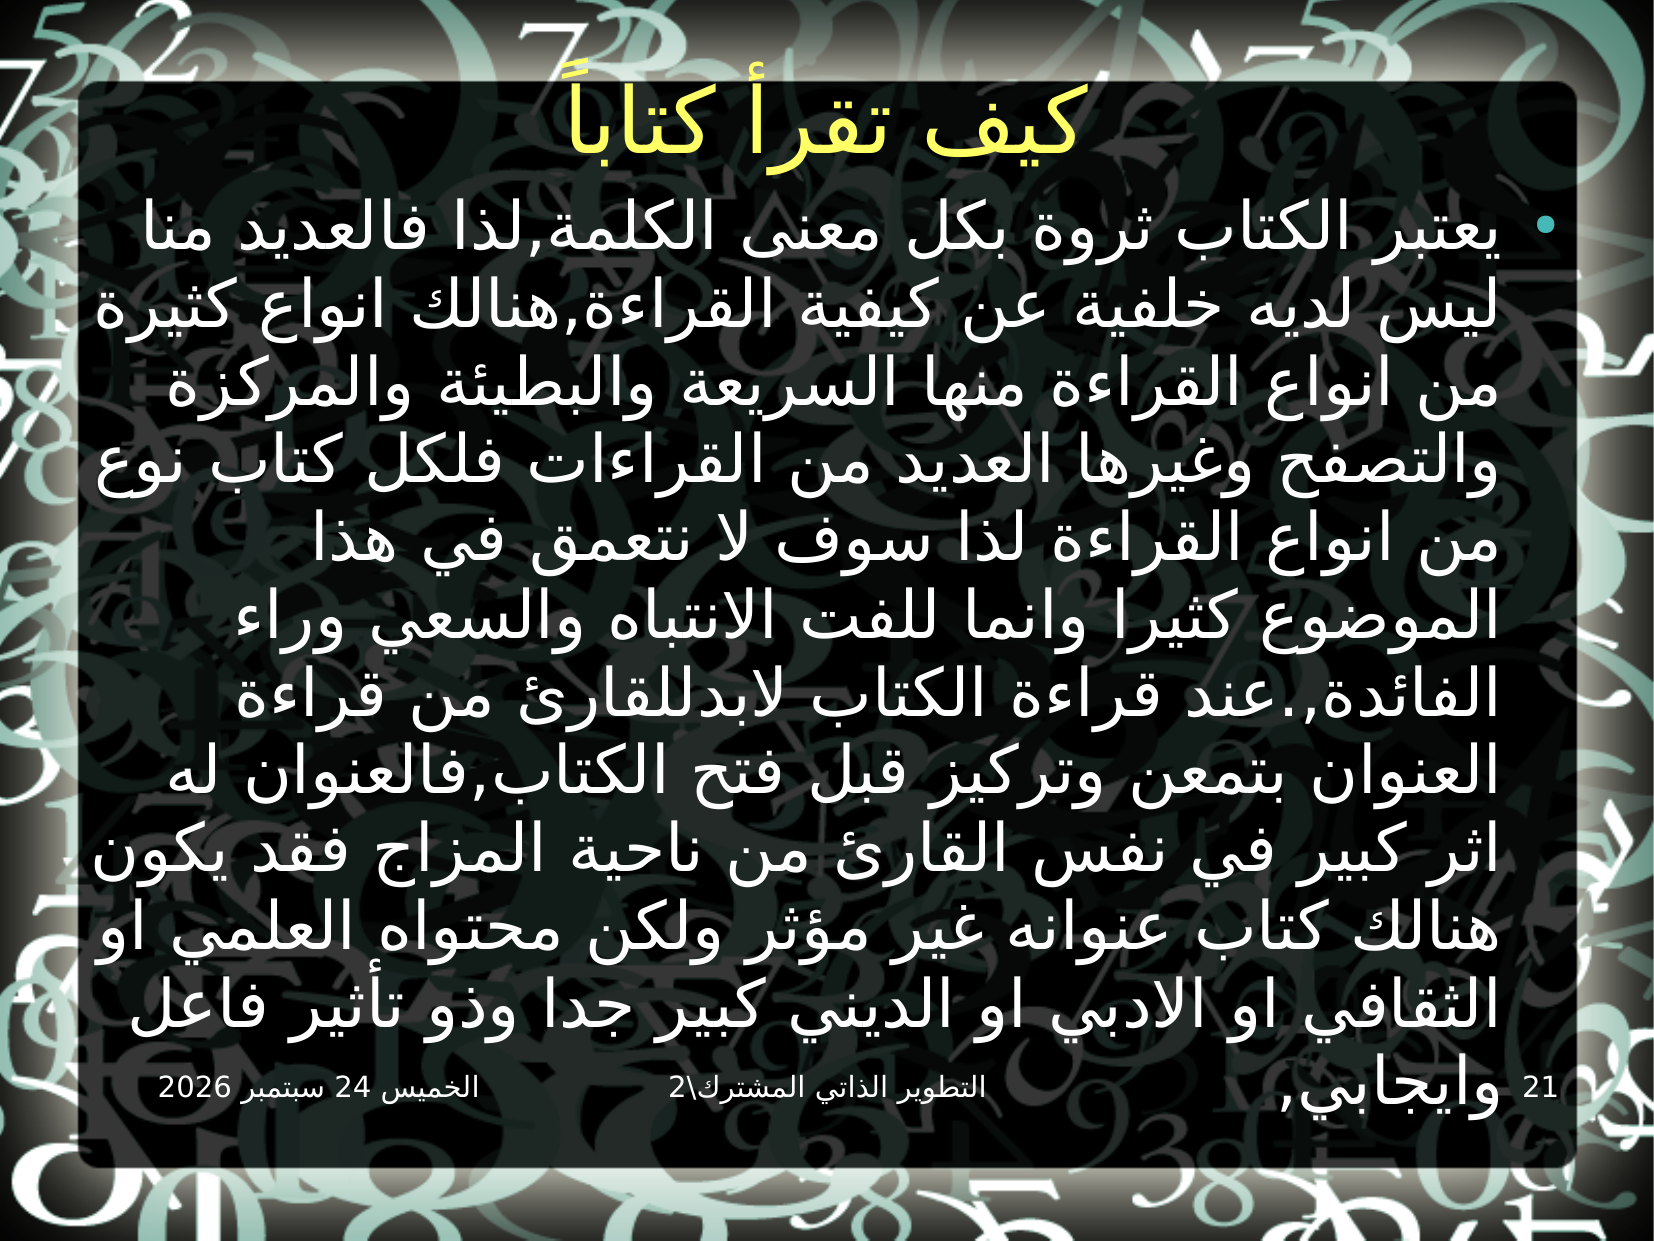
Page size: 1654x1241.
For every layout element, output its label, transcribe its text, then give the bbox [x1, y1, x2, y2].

picture [0, 0, 1654, 1241]
list يعتبر الكتاب ثروة بكل معنى الكلمة,لذا فالعديد منا ليس لديه خلفية عن كيفية القراءة,هنالك انواع كثيرة من انواع القراءة منها السريعة والبطيئة والمركزة والتصفح وغيرها العديد من القراءات فلكل كتاب نوع من انواع القراءة لذا سوف لا نتعمق في هذا الموضوع كثيرا وانما للفت الانتباه والسعي وراء الفائدة,.عند قراءة الكتاب لابدللقارئ من قراءة العنوان بتمعن وتركيز قبل فتح الكتاب,فالعنوان له اثر كبير في نفس القارئ من ناحية المزاج فقد يكون هنالك كتاب عنوانه غير مؤثر ولكن محتواه العلمي او الثقافي او الادبي او الديني كبير جدا وذو تأثير فاعل وايجابي, [76, 187, 1576, 1073]
title كيف تقرأ كتاباً [86, 17, 1576, 187]
